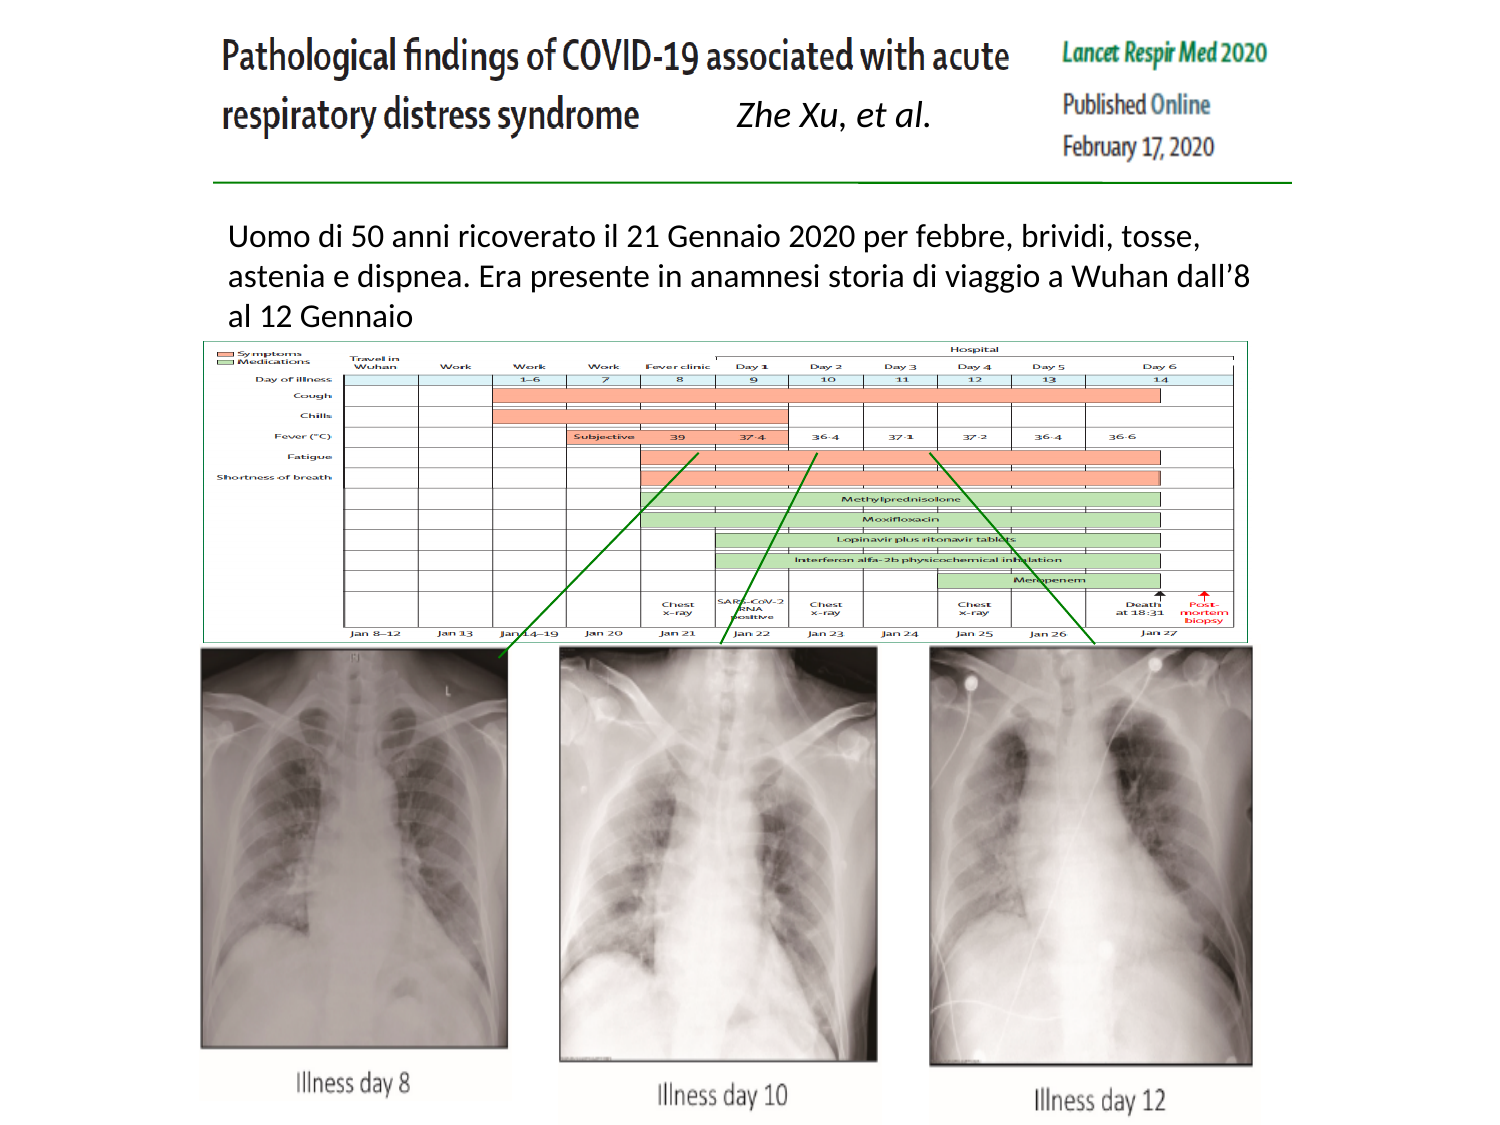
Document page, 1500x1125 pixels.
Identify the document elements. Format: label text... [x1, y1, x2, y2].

text_box Zhe Xu, et al. [721, 82, 1021, 143]
picture [1055, 29, 1292, 170]
text_box Uomo di 50 anni ricoverato il 21 Gennaio 2020 per febbre, brividi, tosse, astenia e dispnea. Era presente in anamnesi storia di viaggio a Wuhan dall’8 al 12 Gennaio [213, 206, 1292, 342]
picture [199, 340, 1261, 1125]
picture [213, 29, 1021, 141]
